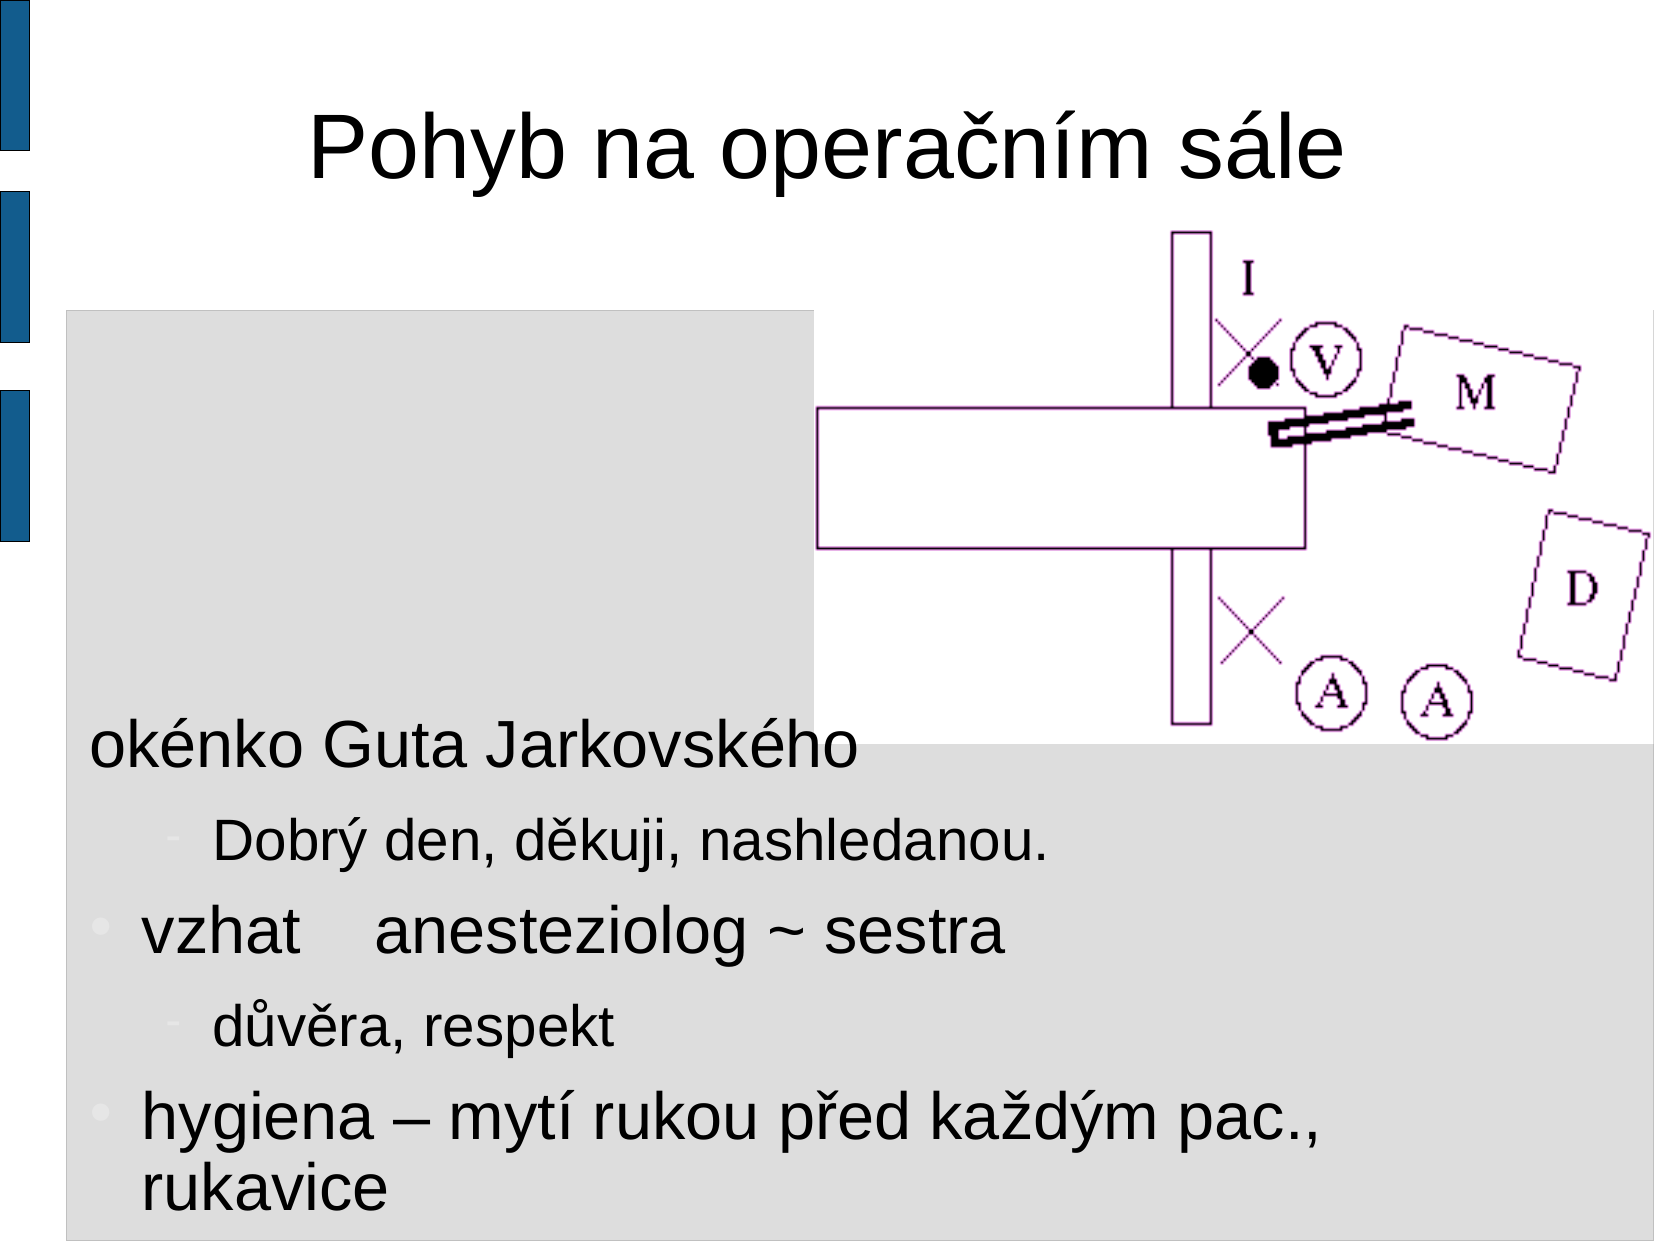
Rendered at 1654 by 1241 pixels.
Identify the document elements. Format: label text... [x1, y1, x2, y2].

title Pohyb na operačním sále [121, 46, 1534, 254]
picture [814, 229, 1654, 744]
list okénko Guta Jarkovského Dobrý den, děkuji, nashledanou. vzhat anesteziolog ~ sestra důvěra, respekt hygiena – mytí rukou před každým pac., rukavice [72, 710, 1512, 1229]
